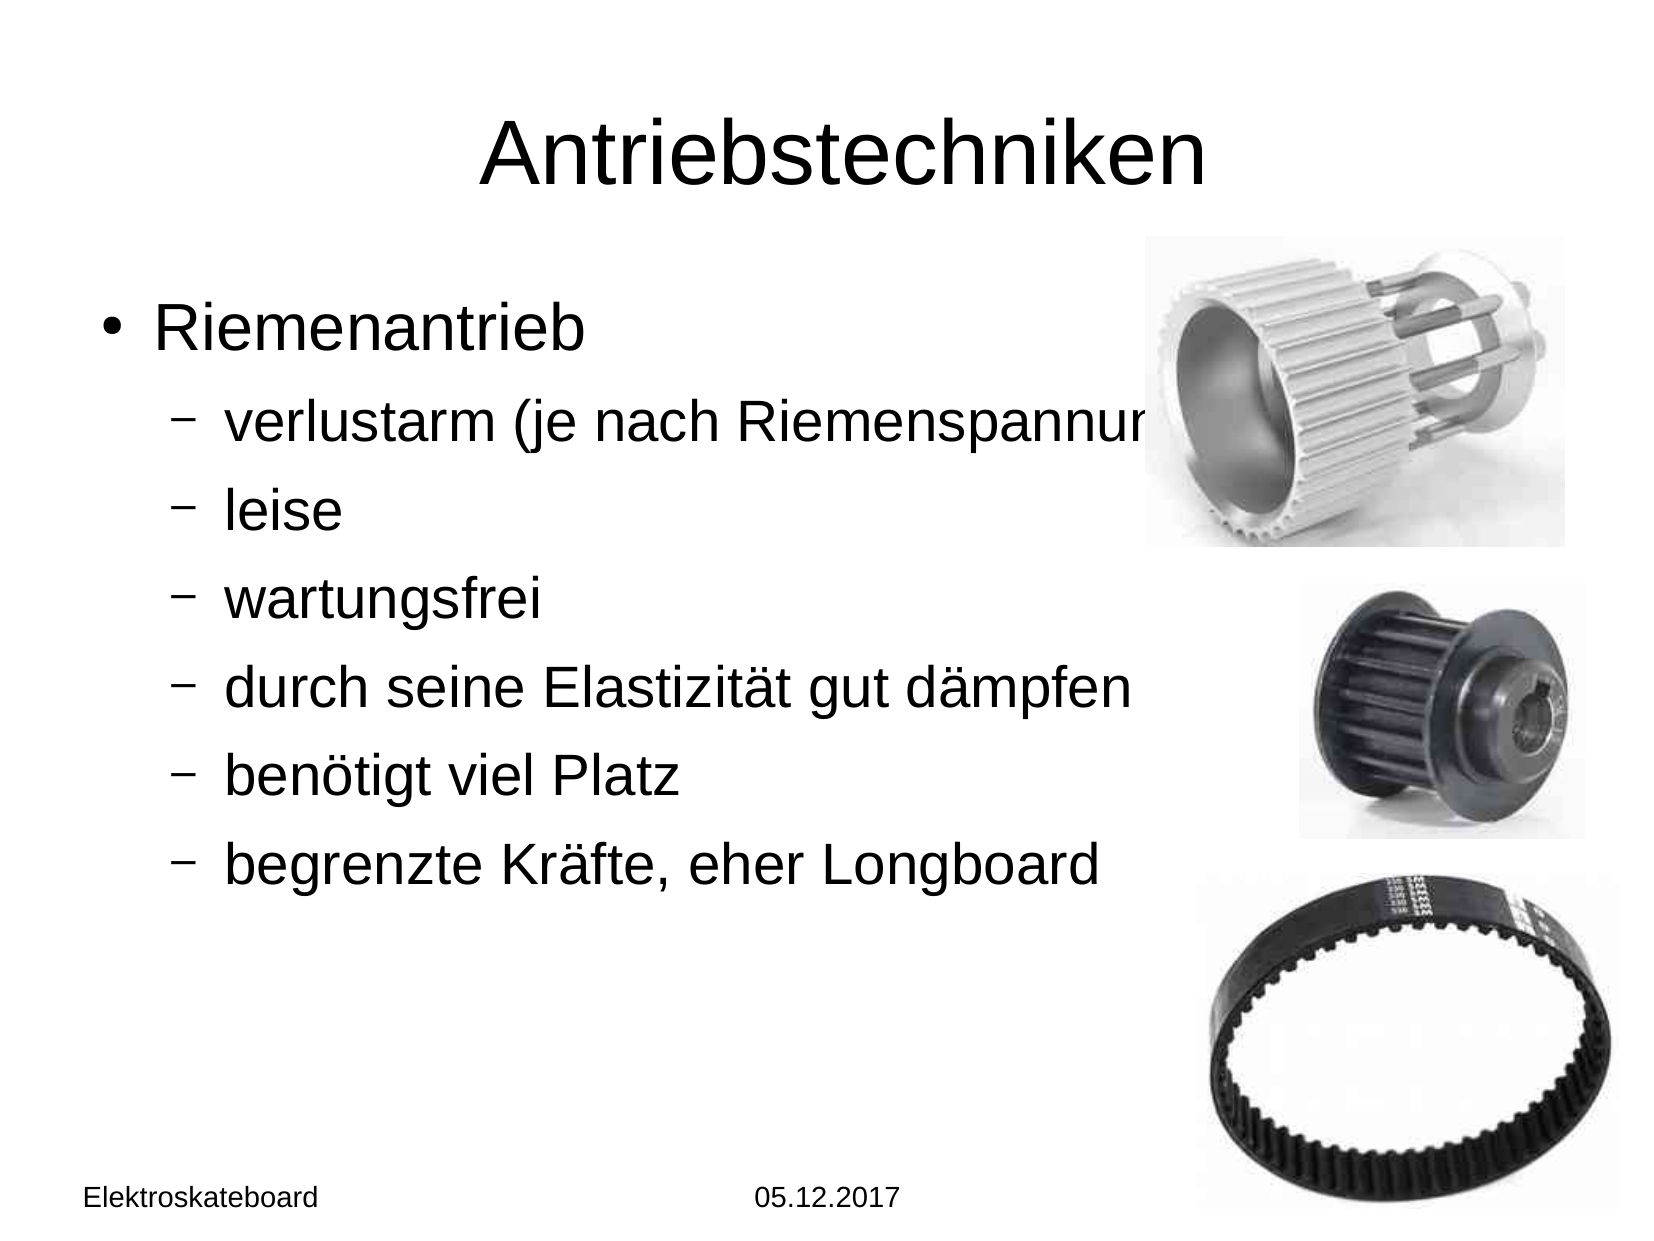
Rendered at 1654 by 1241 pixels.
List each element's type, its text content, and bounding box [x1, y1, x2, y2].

title Antriebstechniken [82, 49, 1571, 257]
picture [1299, 583, 1585, 839]
picture [1145, 236, 1565, 547]
picture [1195, 873, 1619, 1209]
list Riemenantrieb verlustarm (je nach Riemenspannung) leise wartungsfrei durch seine Elastizität gut dämpfen benötigt viel Platz begrenzte Kräfte, eher Longboard [82, 290, 1571, 1010]
